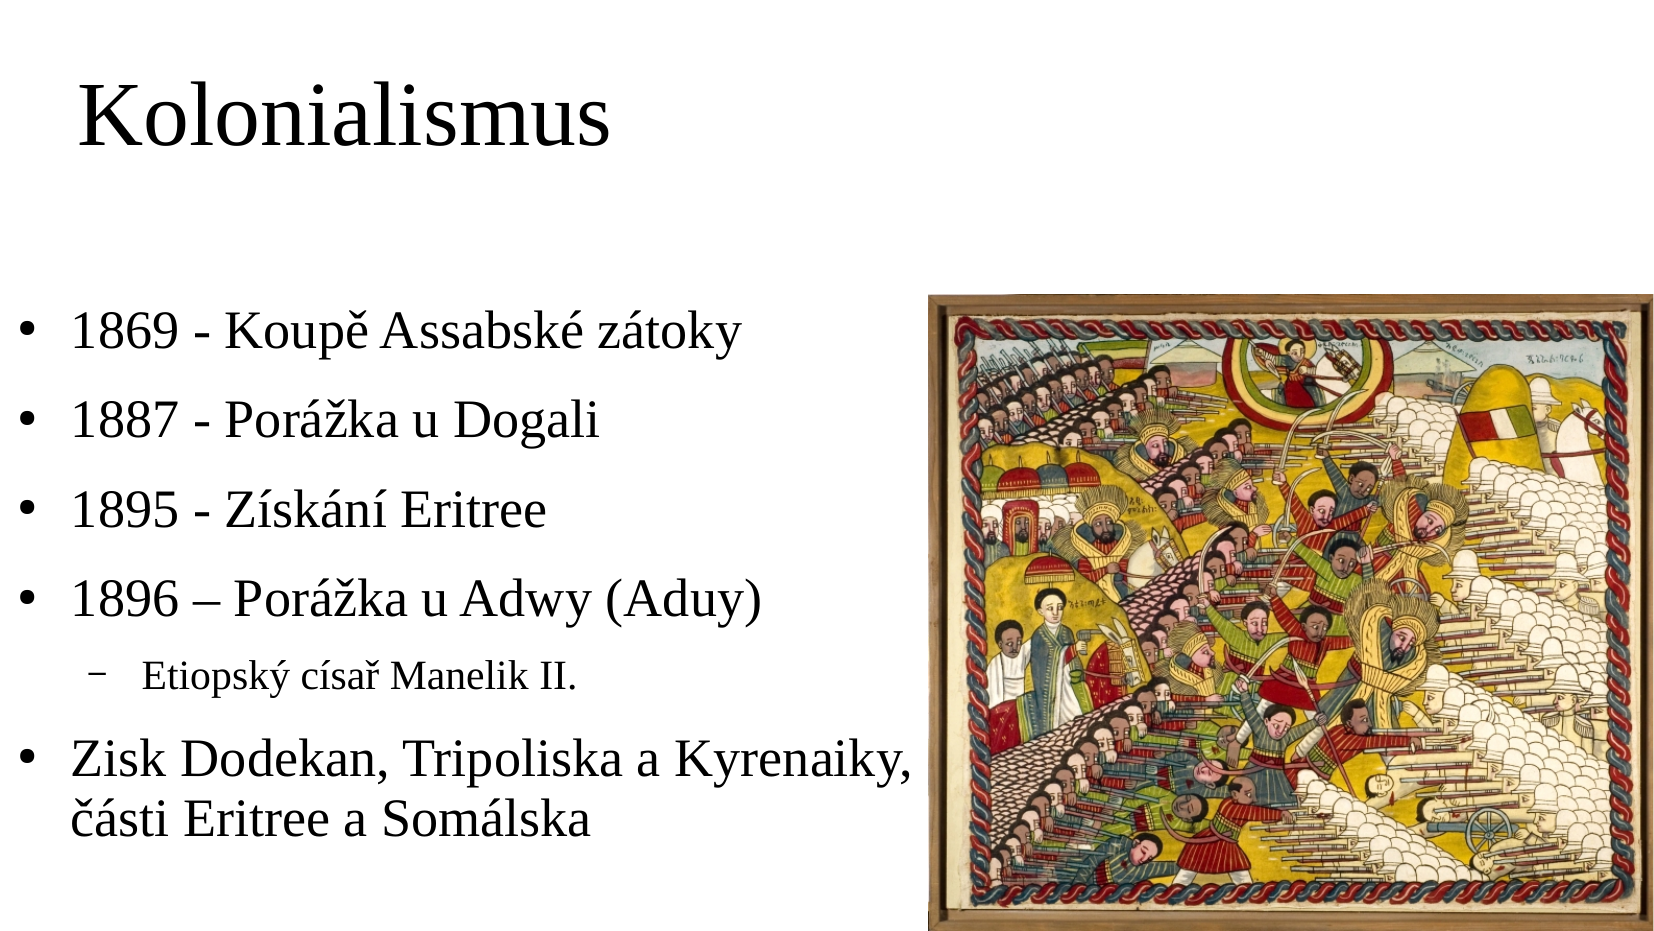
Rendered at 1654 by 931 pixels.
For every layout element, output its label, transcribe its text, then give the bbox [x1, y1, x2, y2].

title Kolonialismus [30, 37, 661, 193]
picture [928, 294, 1654, 931]
list 1869 - Koupě Assabské zátoky 1887 - Porážka u Dogali 1895 - Získání Eritree 1896 – Porážka u Adwy (Aduy) Etiopský císař Manelik II. Zisk Dodekan, Tripoliska a Kyrenaiky, části Eritree a Somálska [0, 300, 928, 931]
